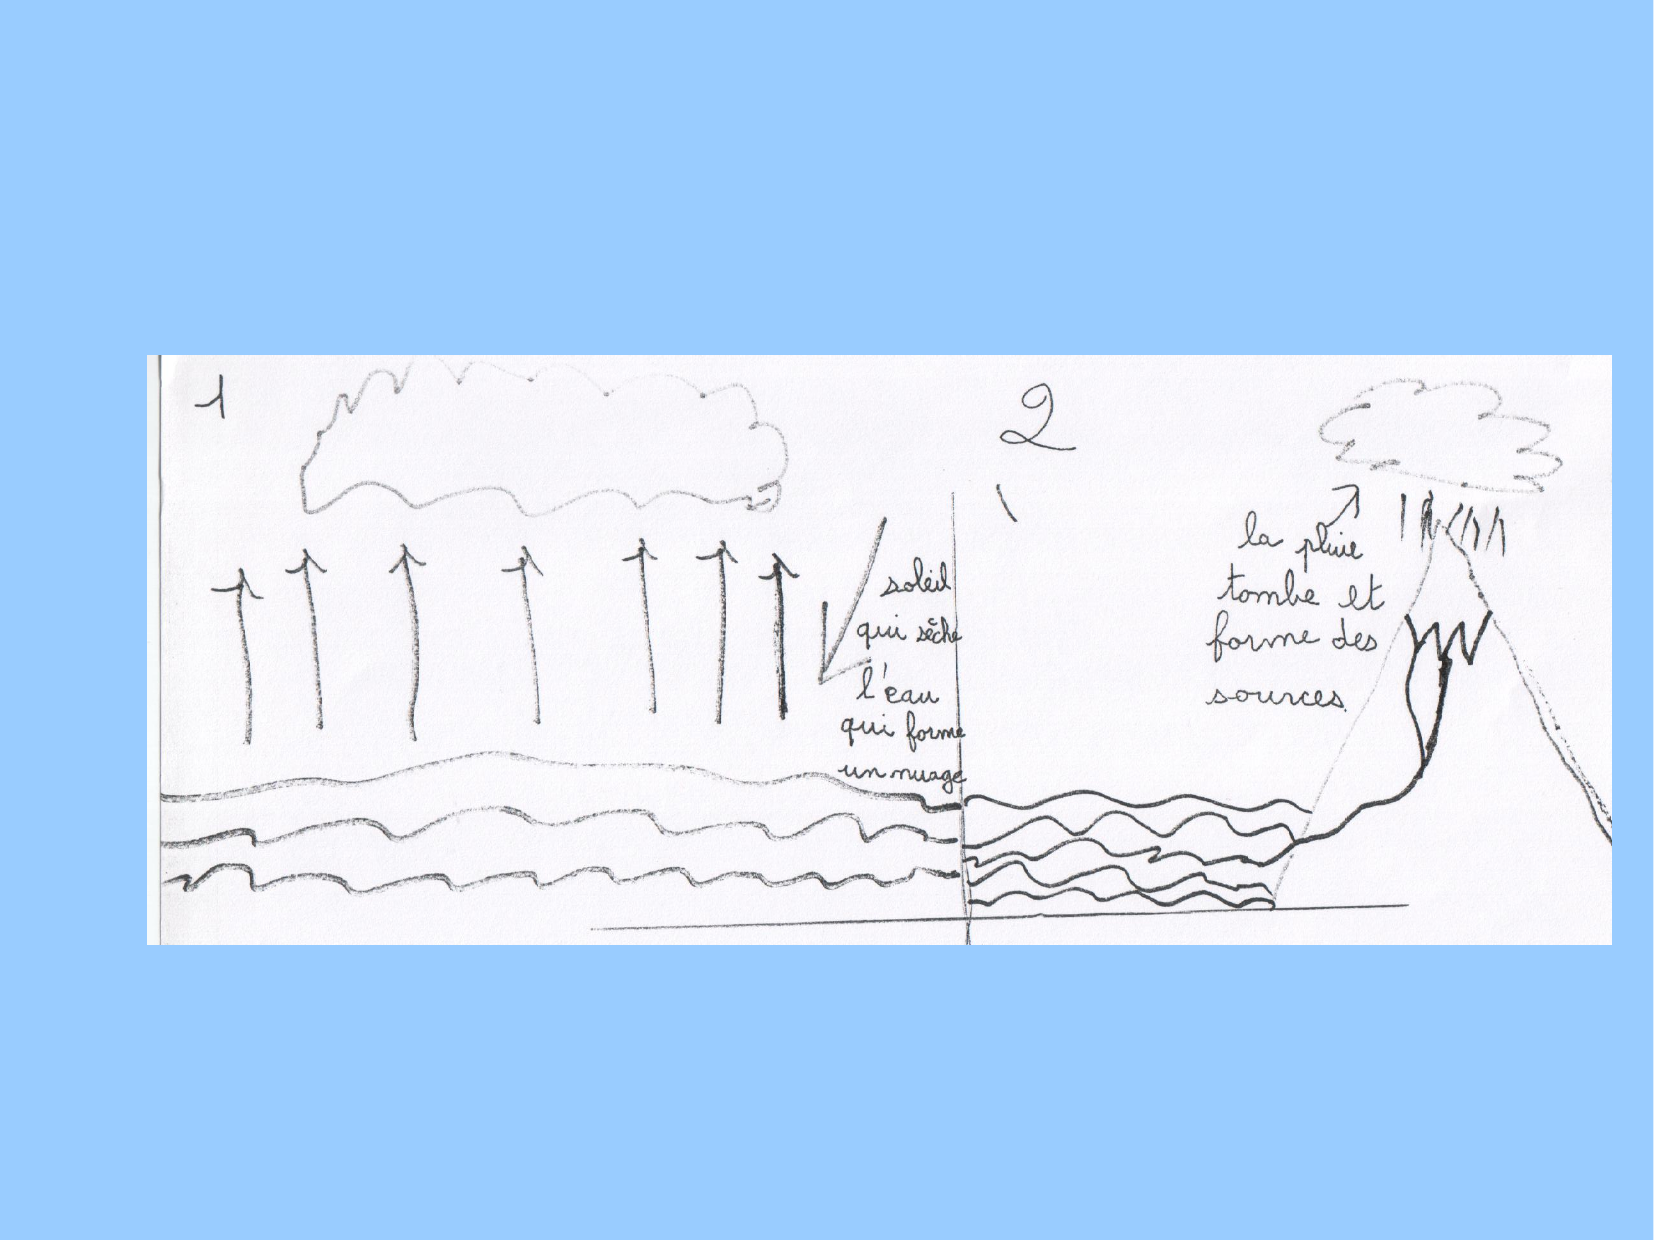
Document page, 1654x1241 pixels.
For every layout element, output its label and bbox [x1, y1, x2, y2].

picture [147, 355, 1612, 945]
